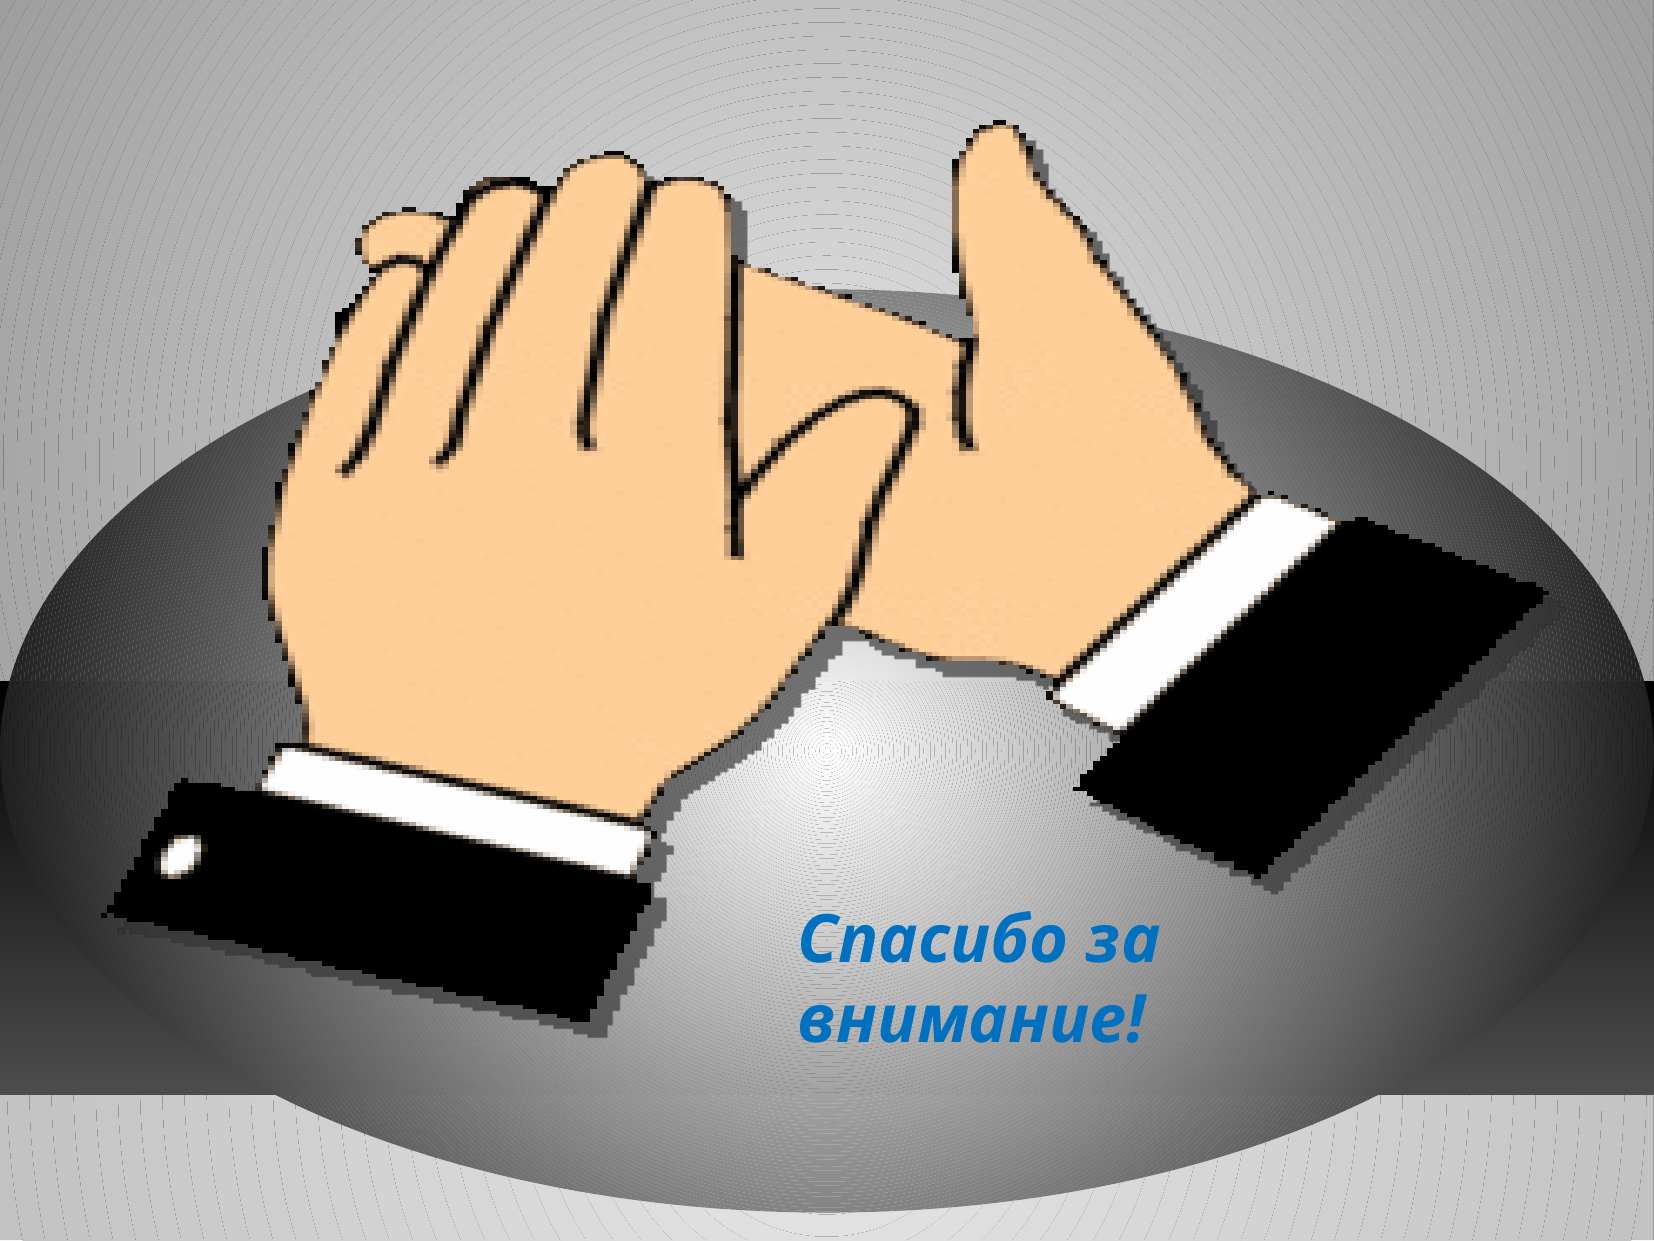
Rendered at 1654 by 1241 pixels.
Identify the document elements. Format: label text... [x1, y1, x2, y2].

text_box Спасибо за внимание! [783, 887, 1312, 1065]
picture [34, 64, 1570, 1110]
